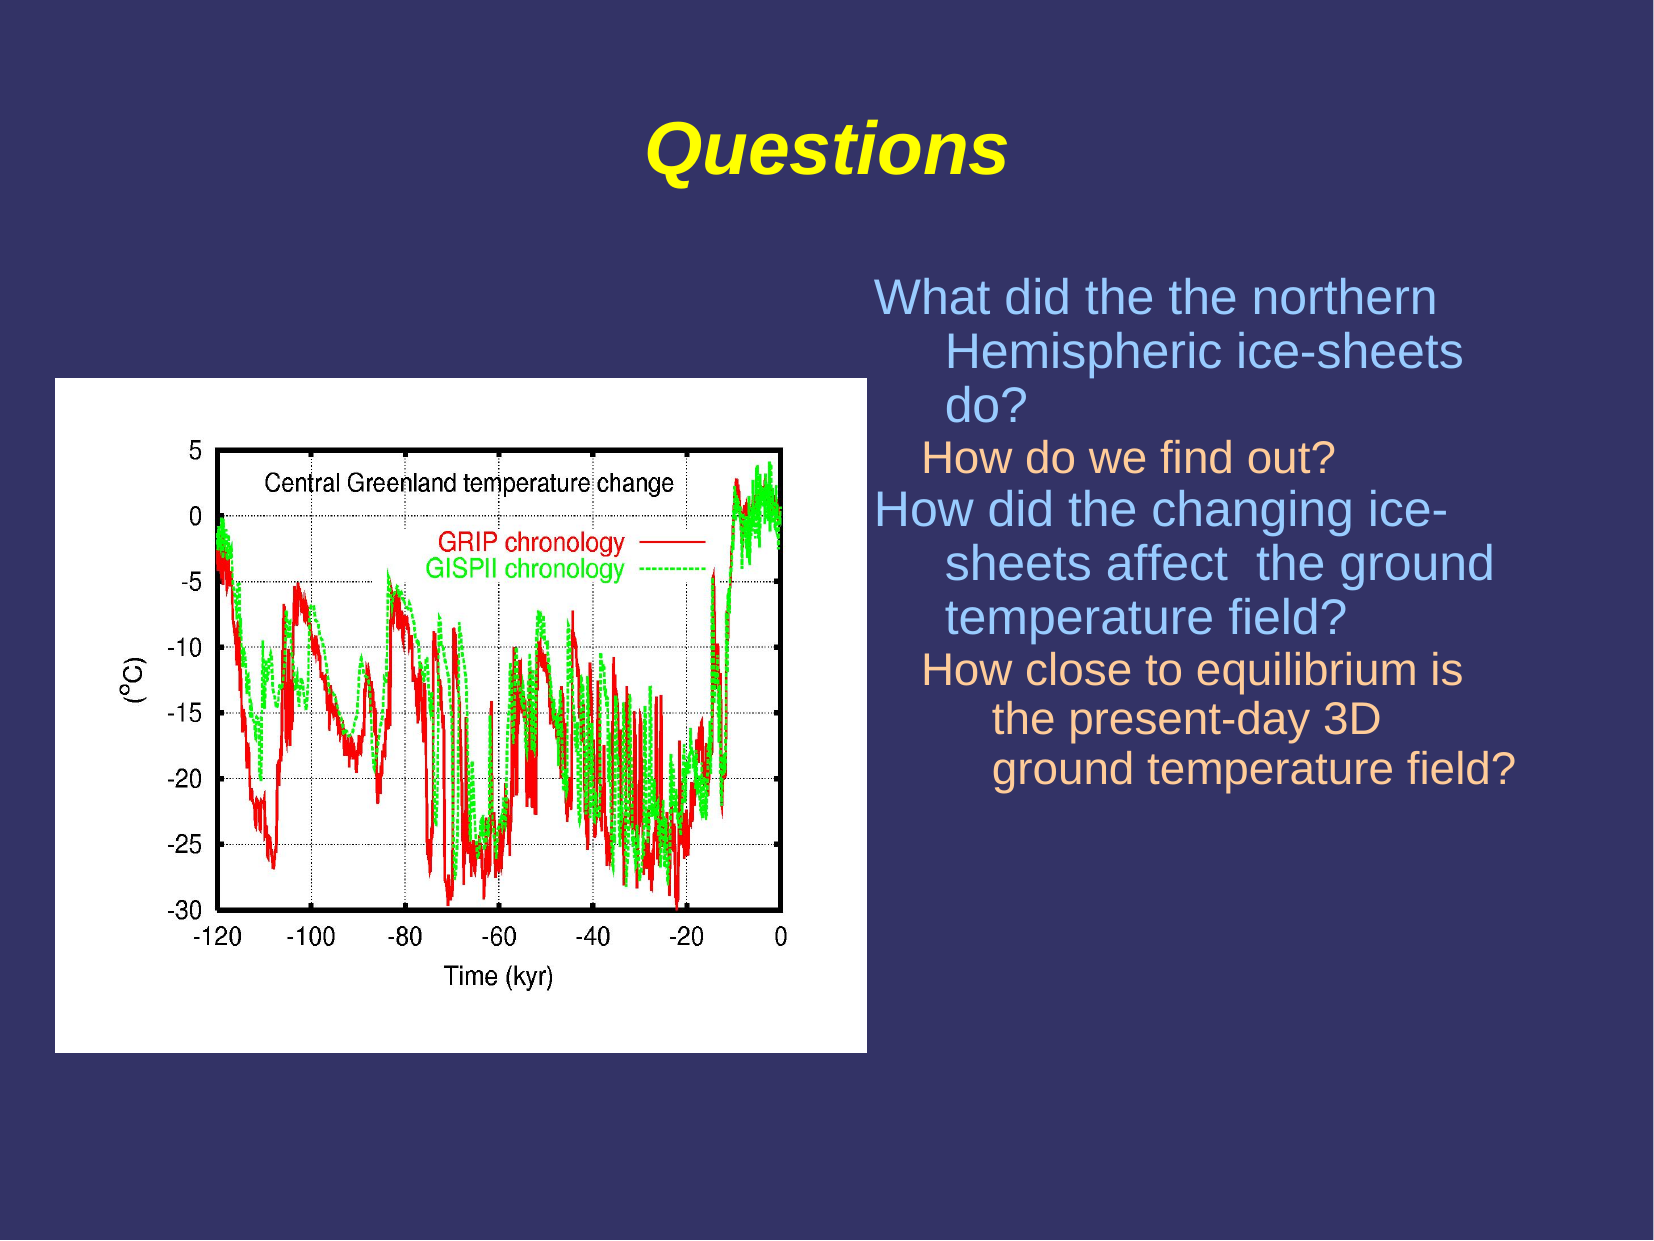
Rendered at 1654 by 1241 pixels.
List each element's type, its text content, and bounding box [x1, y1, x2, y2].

picture [55, 378, 862, 1053]
title Questions [121, 49, 1534, 250]
list What did the the northern Hemispheric ice-sheets do? How do we find out? How did the changing ice-sheets affect the ground temperature field? How close to equilibrium is the present-day 3D ground temperature field? [862, 271, 1537, 1159]
